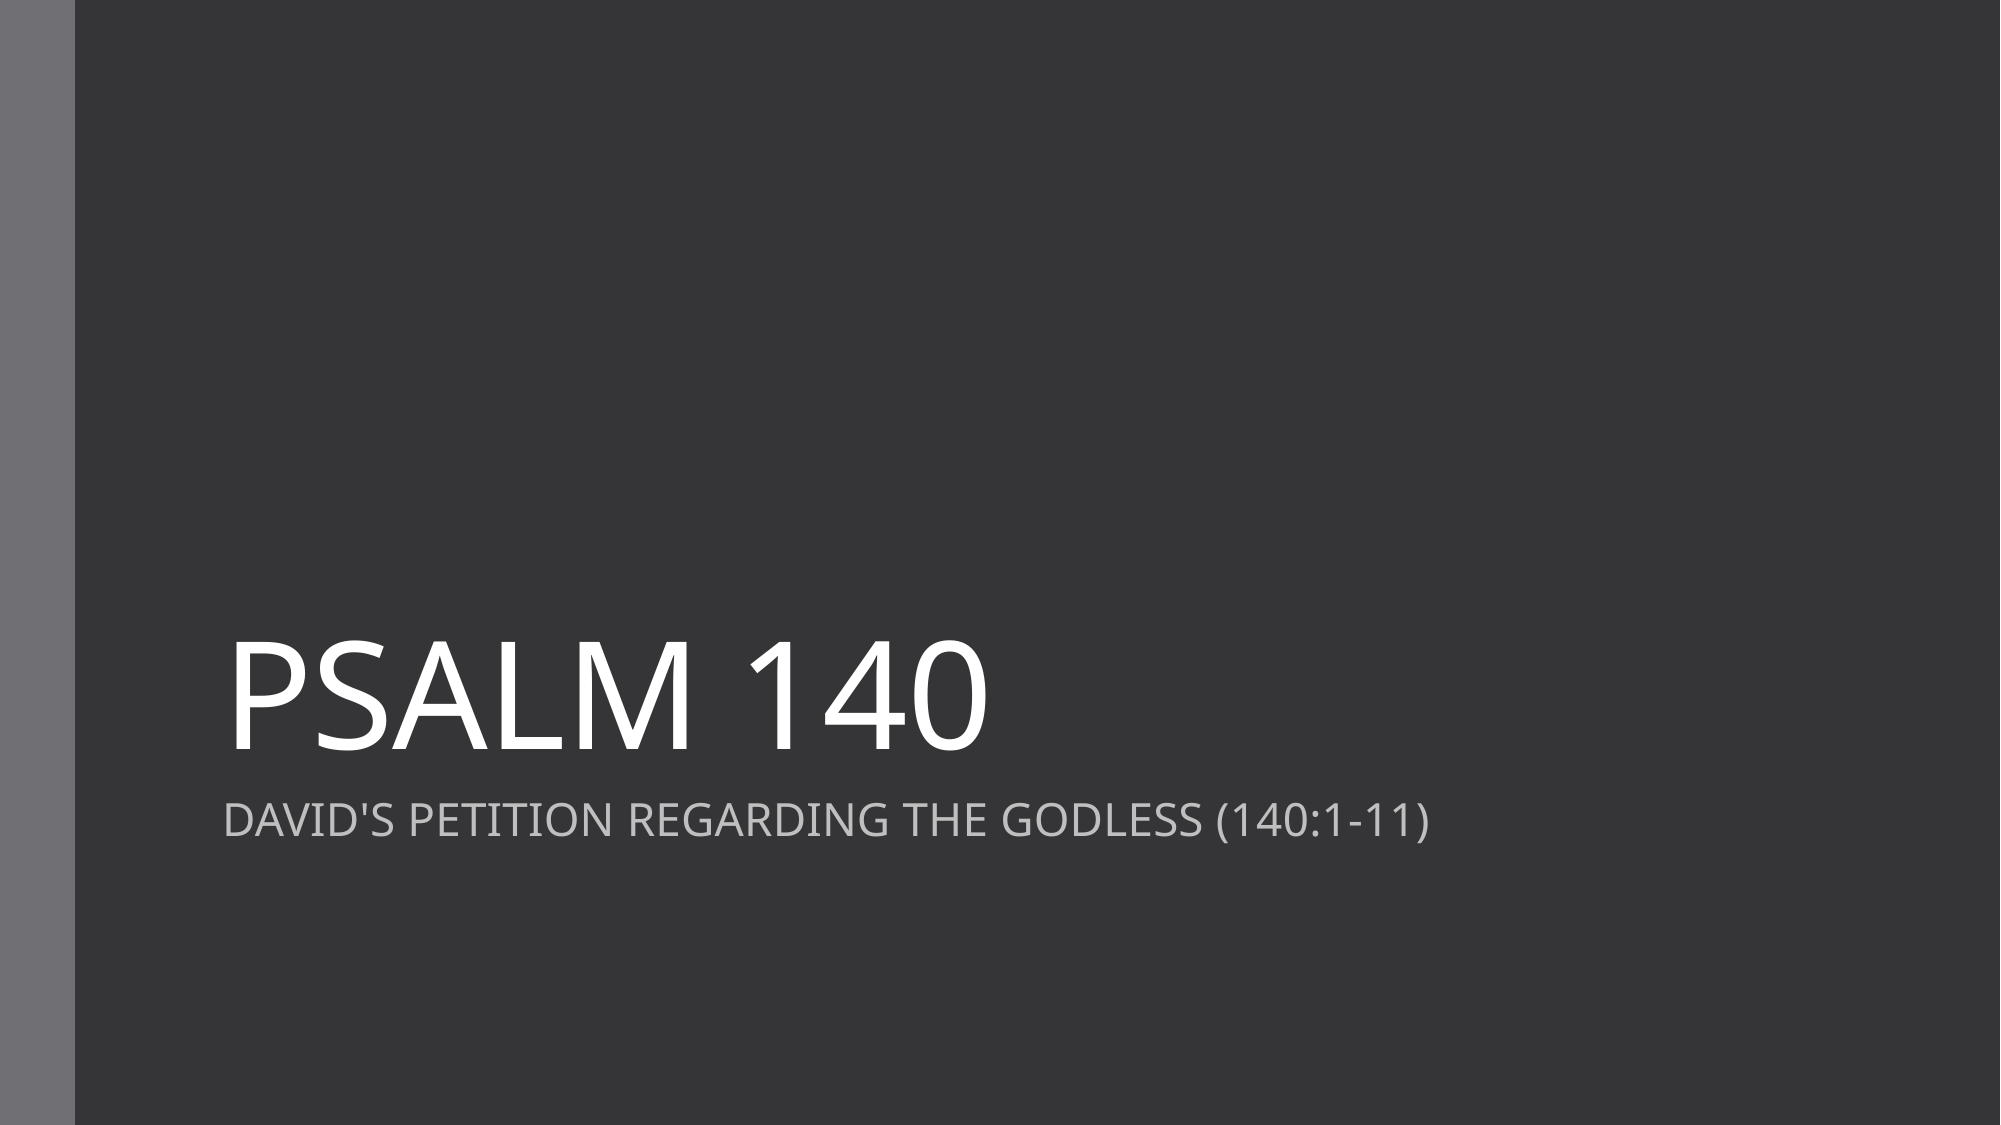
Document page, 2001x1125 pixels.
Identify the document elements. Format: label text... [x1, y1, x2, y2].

subtitle DAVID'S PETITION REGARDING THE GODLESS (140:1-11) [206, 787, 1752, 1066]
title PSALM 140 [206, 124, 1752, 787]
